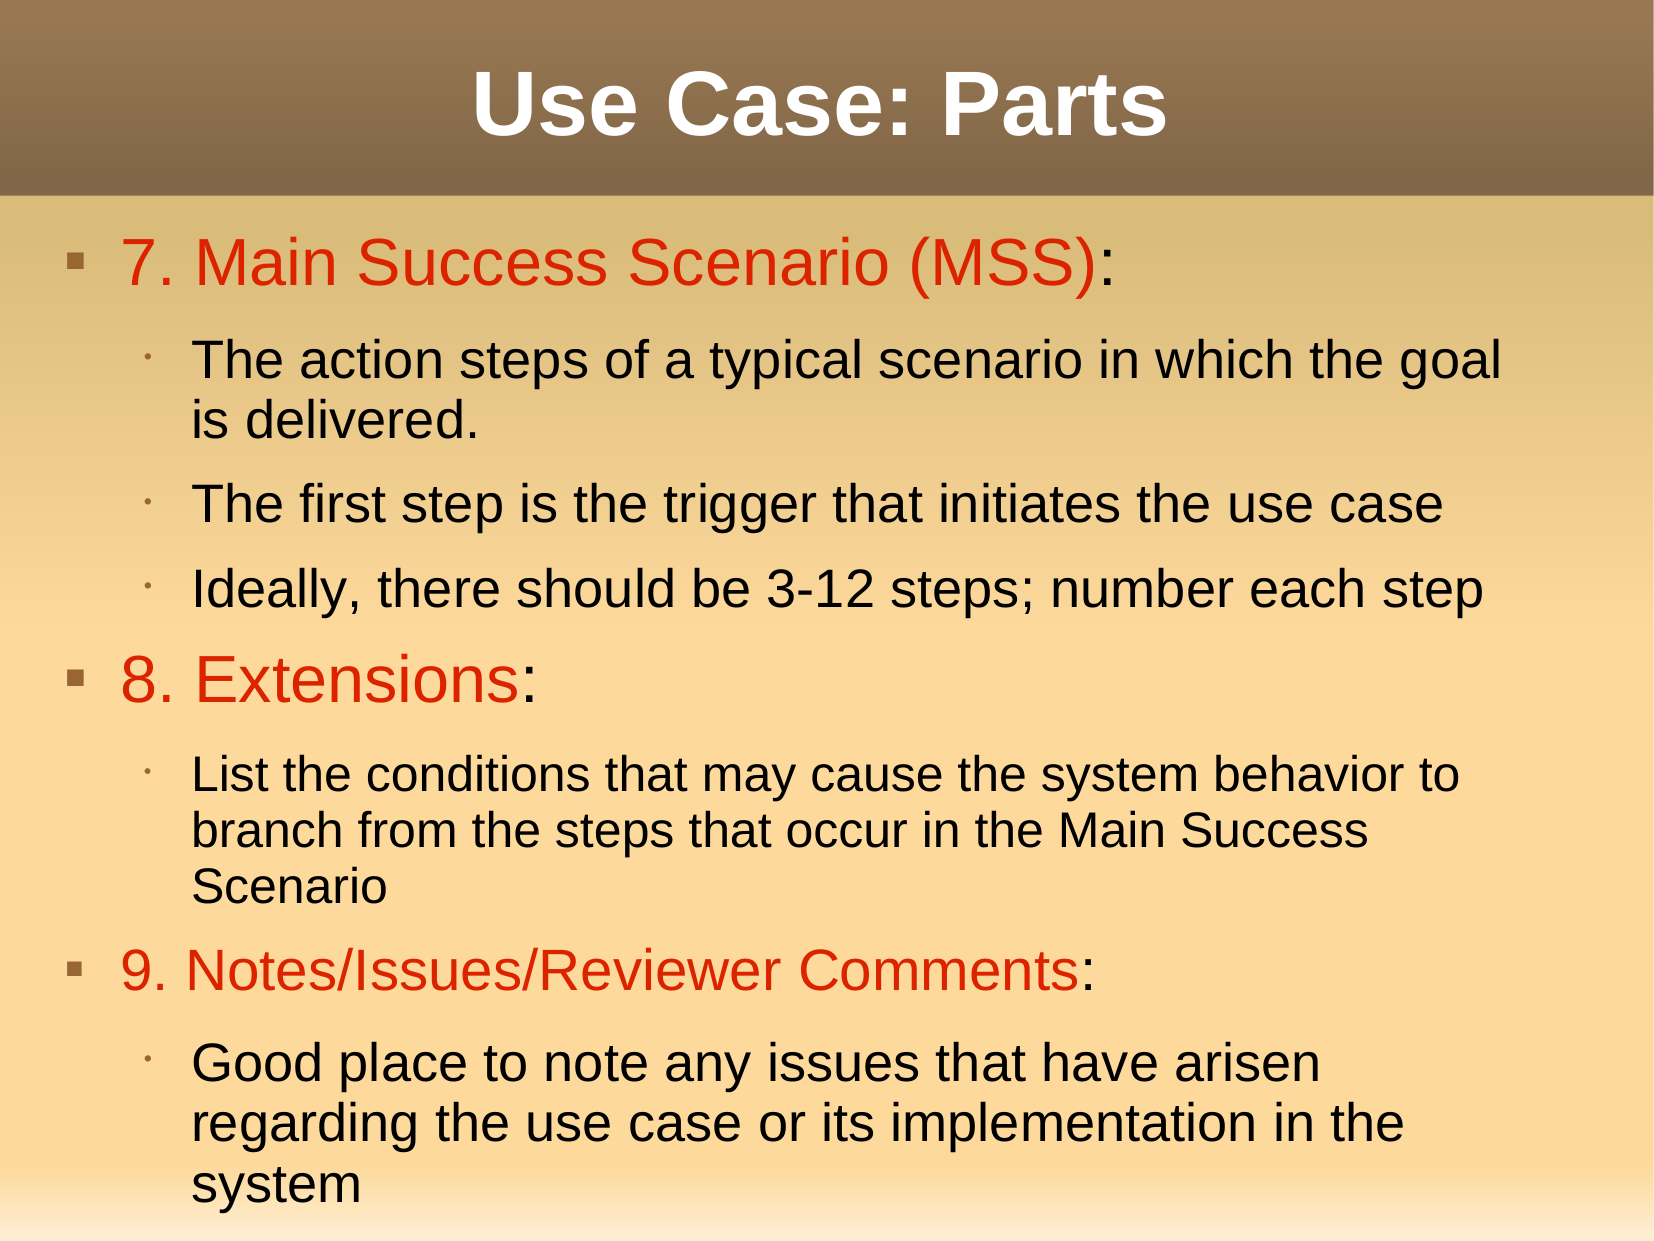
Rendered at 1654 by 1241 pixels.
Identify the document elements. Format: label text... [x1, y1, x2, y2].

picture [0, 0, 1654, 1241]
list 7. Main Success Scenario (MSS): The action steps of a typical scenario in which the goal is delivered. The first step is the trigger that initiates the use case Ideally, there should be 3-12 steps; number each step 8. Extensions: List the conditions that may cause the system behavior to branch from the steps that occur in the Main Success Scenario 9. Notes/Issues/Reviewer Comments: Good place to note any issues that have arisen regarding the use case or its implementation in the system [49, 225, 1538, 1214]
title Use Case: Parts [76, 7, 1565, 200]
